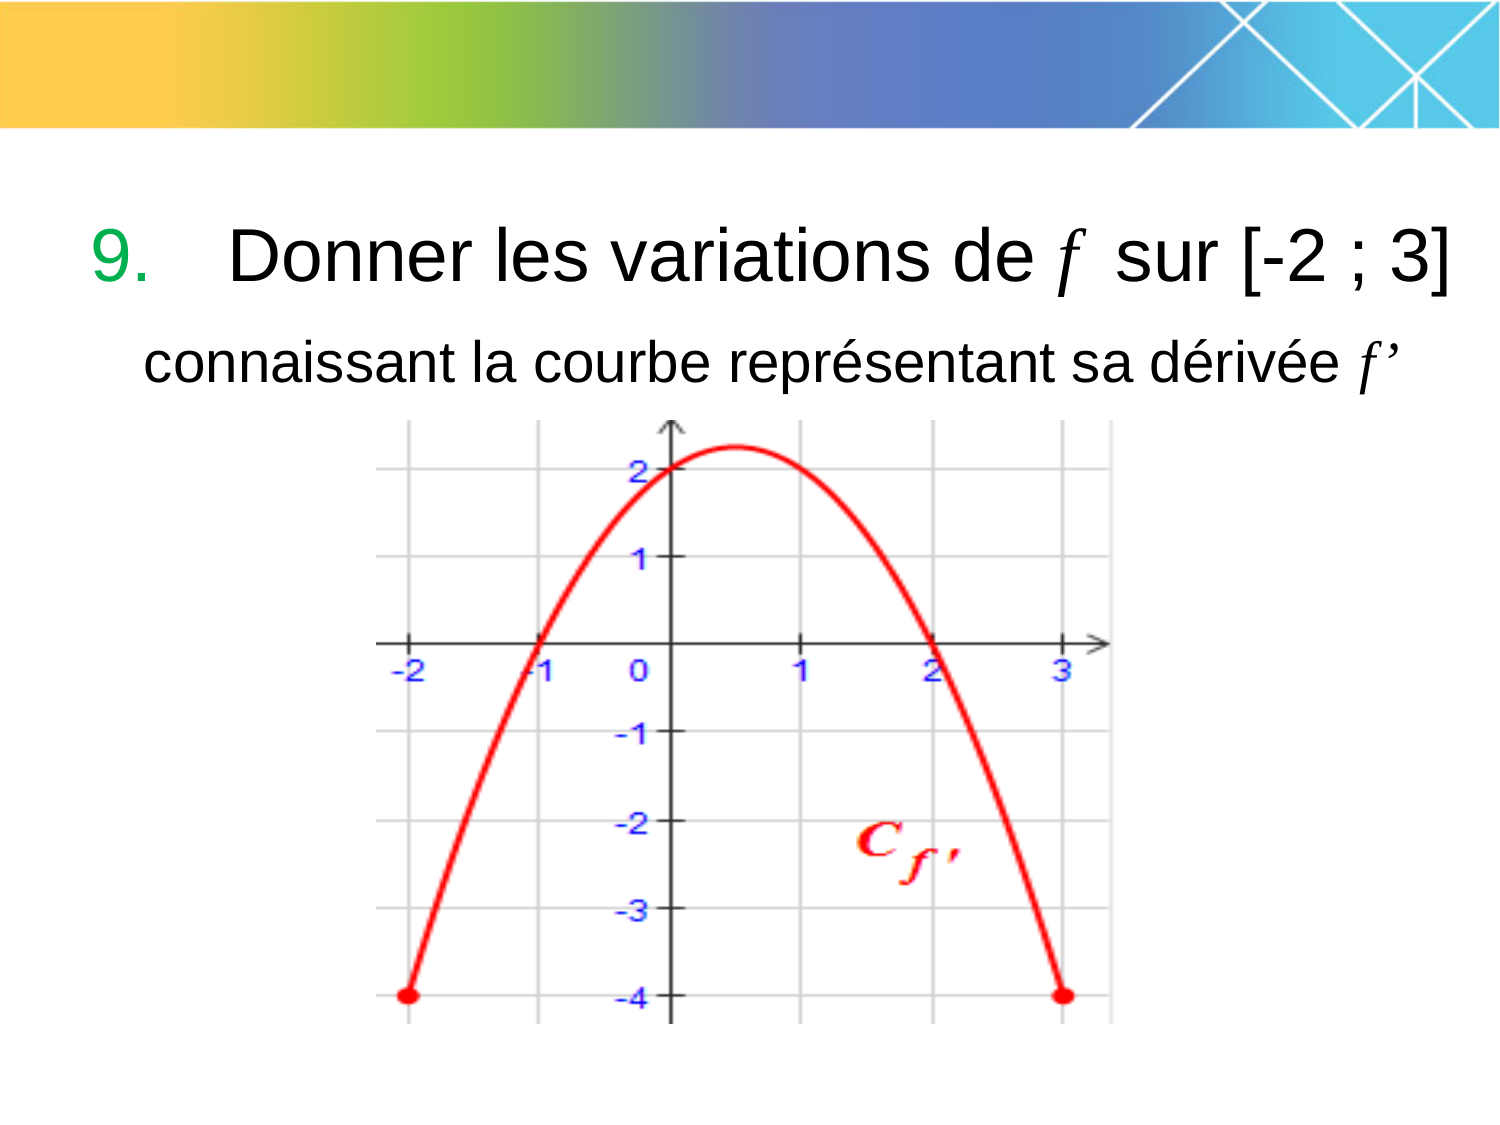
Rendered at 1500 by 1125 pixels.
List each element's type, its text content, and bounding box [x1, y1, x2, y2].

text_box Donner les variations de f sur [-2 ; 3] [75, 164, 1500, 338]
picture [376, 420, 1117, 1024]
text_box connaissant la courbe représentant sa dérivée f’ [128, 316, 1458, 403]
